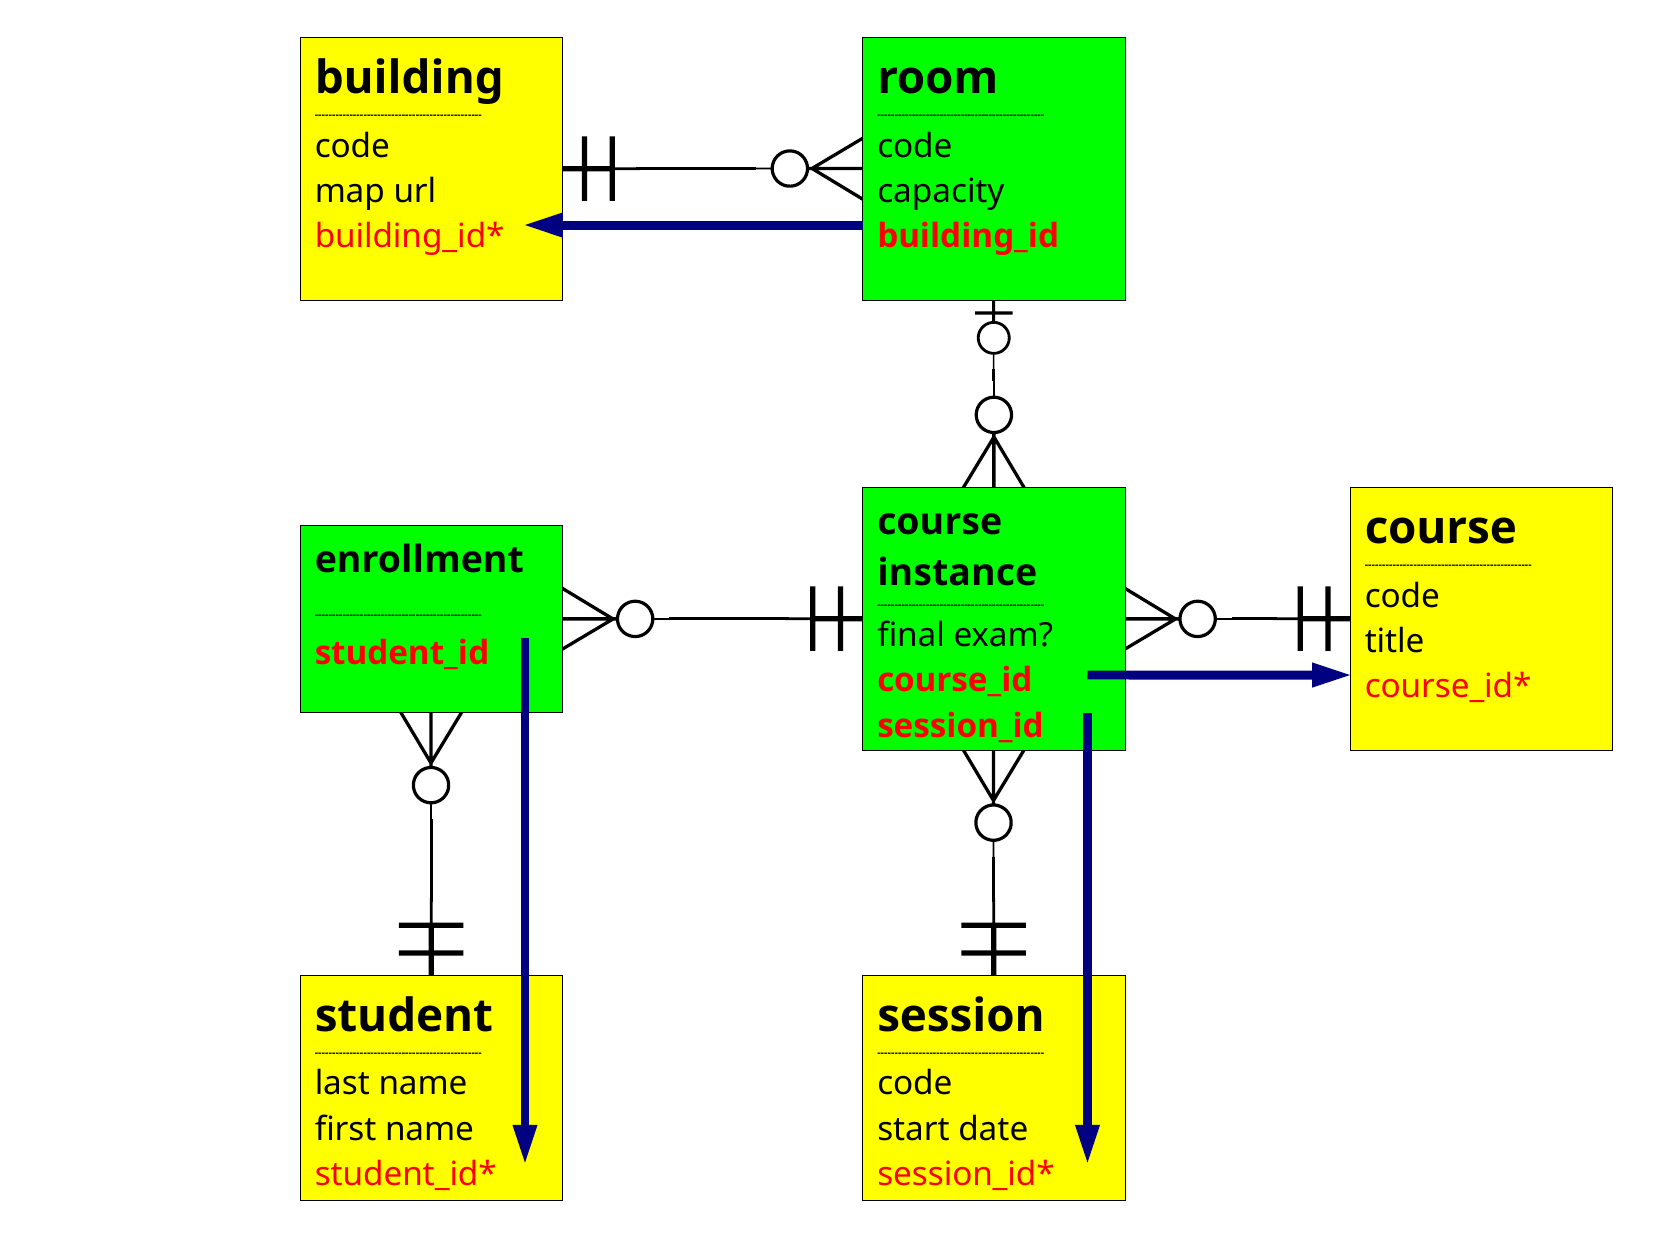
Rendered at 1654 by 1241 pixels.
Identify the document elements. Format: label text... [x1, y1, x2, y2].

text_box enrollment ------------------------------------------------ student_id [300, 525, 563, 713]
text_box student ------------------------------------------------ last name first name student_id* [300, 975, 563, 1201]
text_box building ------------------------------------------------ code map url building_id* [300, 37, 563, 301]
text_box session ------------------------------------------------ code start date session_id* [862, 975, 1126, 1201]
text_box course ------------------------------------------------ code title course_id* [1350, 487, 1613, 751]
text_box course instance ------------------------------------------------ final exam? course_id session_id [862, 487, 1126, 751]
text_box room ------------------------------------------------ code capacity building_id [862, 37, 1126, 301]
